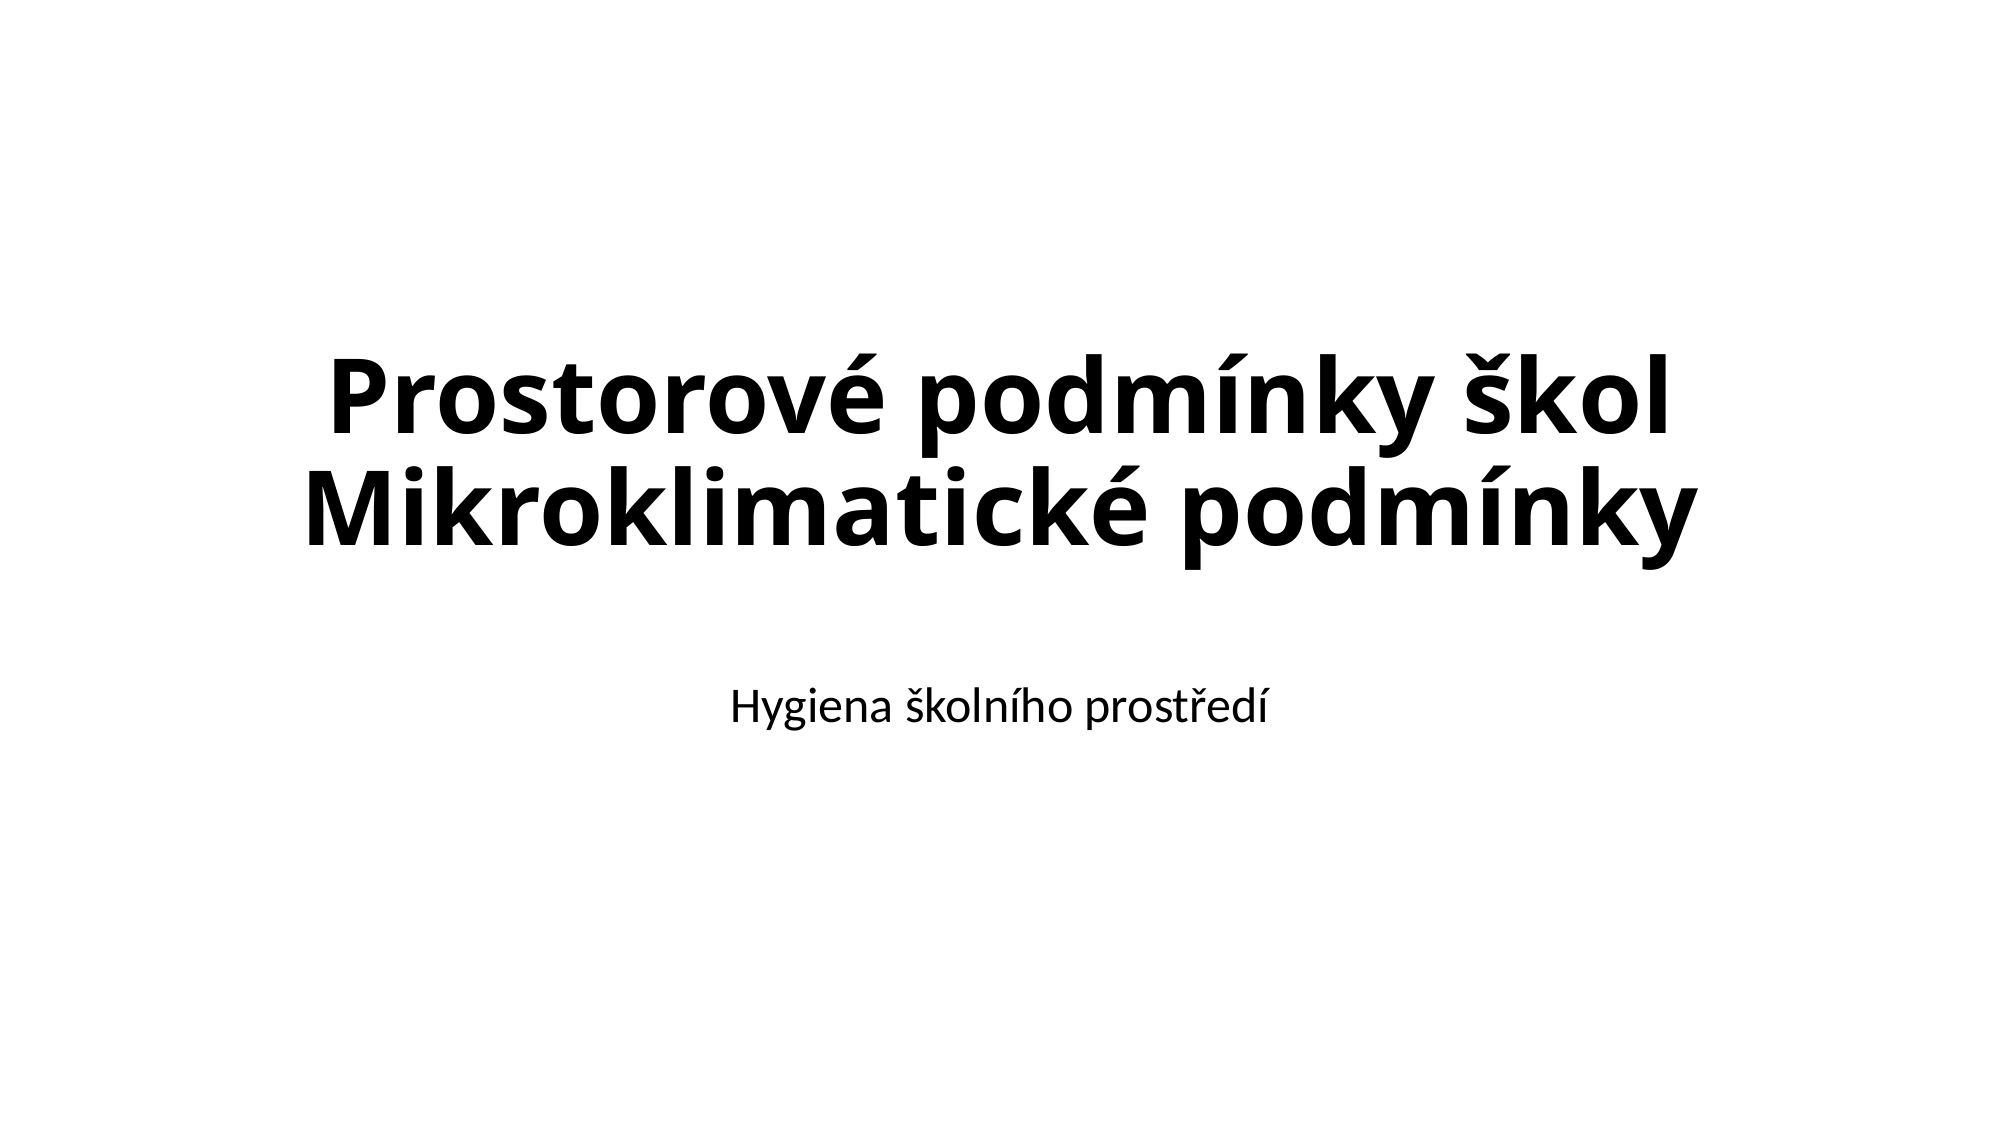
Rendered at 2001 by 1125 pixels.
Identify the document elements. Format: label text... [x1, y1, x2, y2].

subtitle Hygiena školního prostředí [249, 590, 1750, 863]
title Prostorové podmínky škol Mikroklimatické podmínky [249, 184, 1750, 576]
